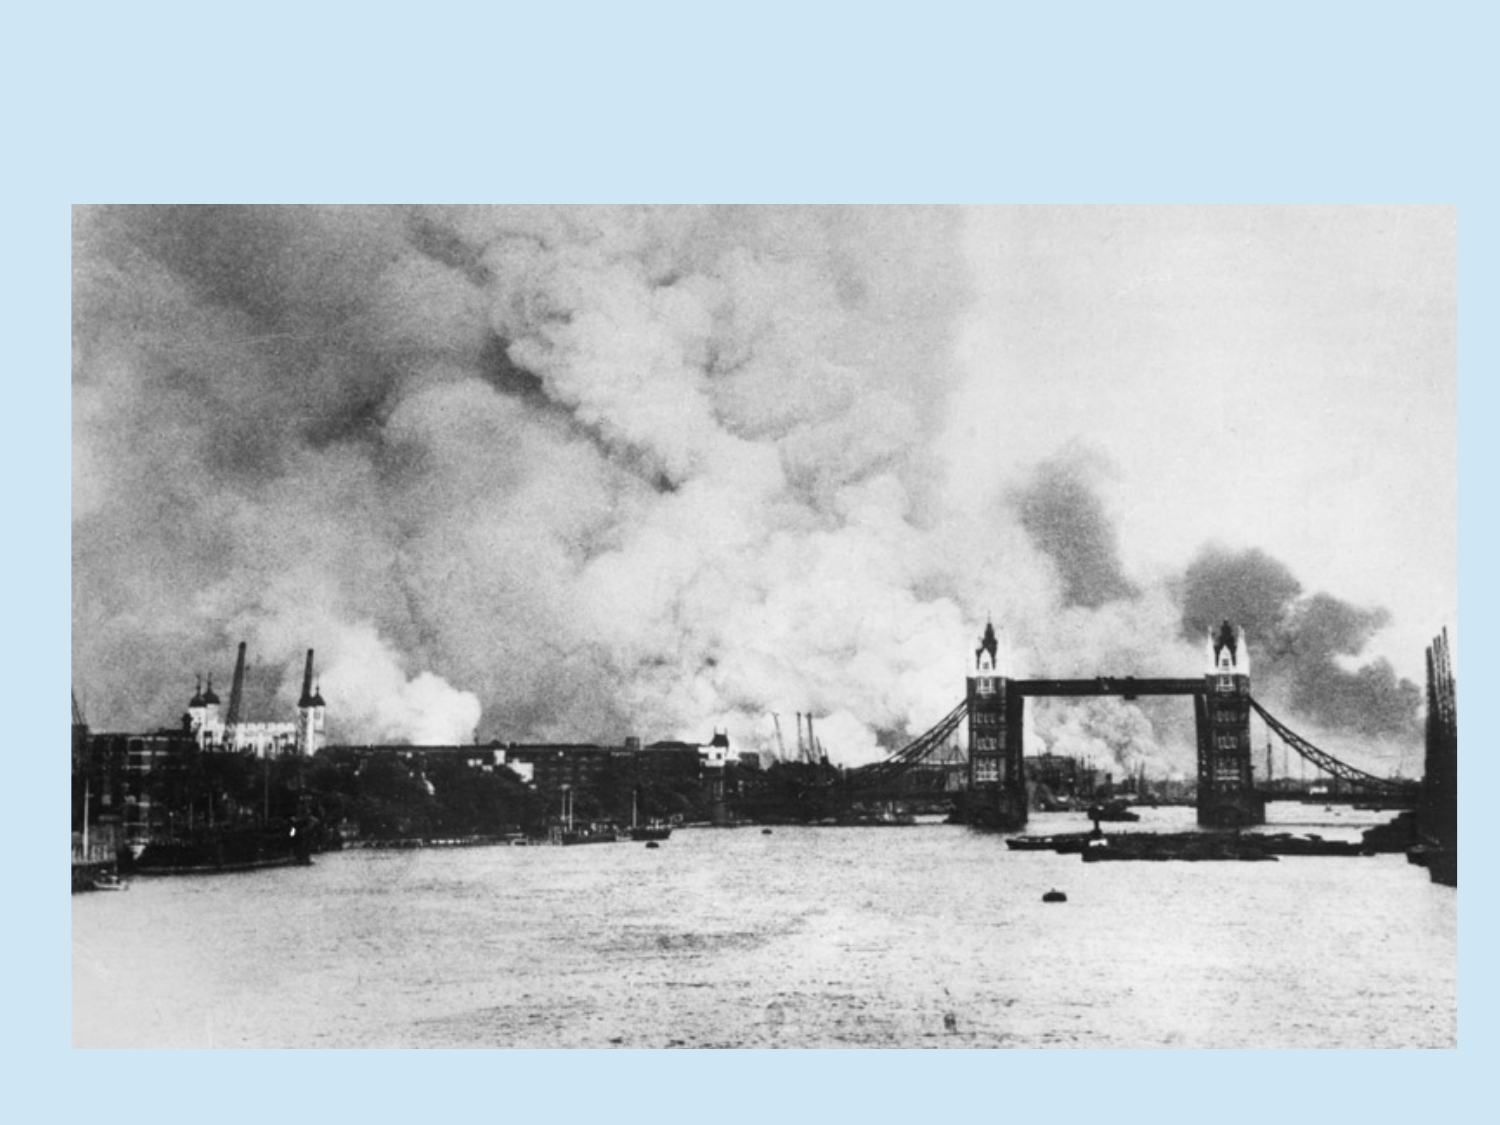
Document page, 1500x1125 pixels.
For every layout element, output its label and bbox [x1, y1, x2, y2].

picture [71, 204, 1458, 1049]
